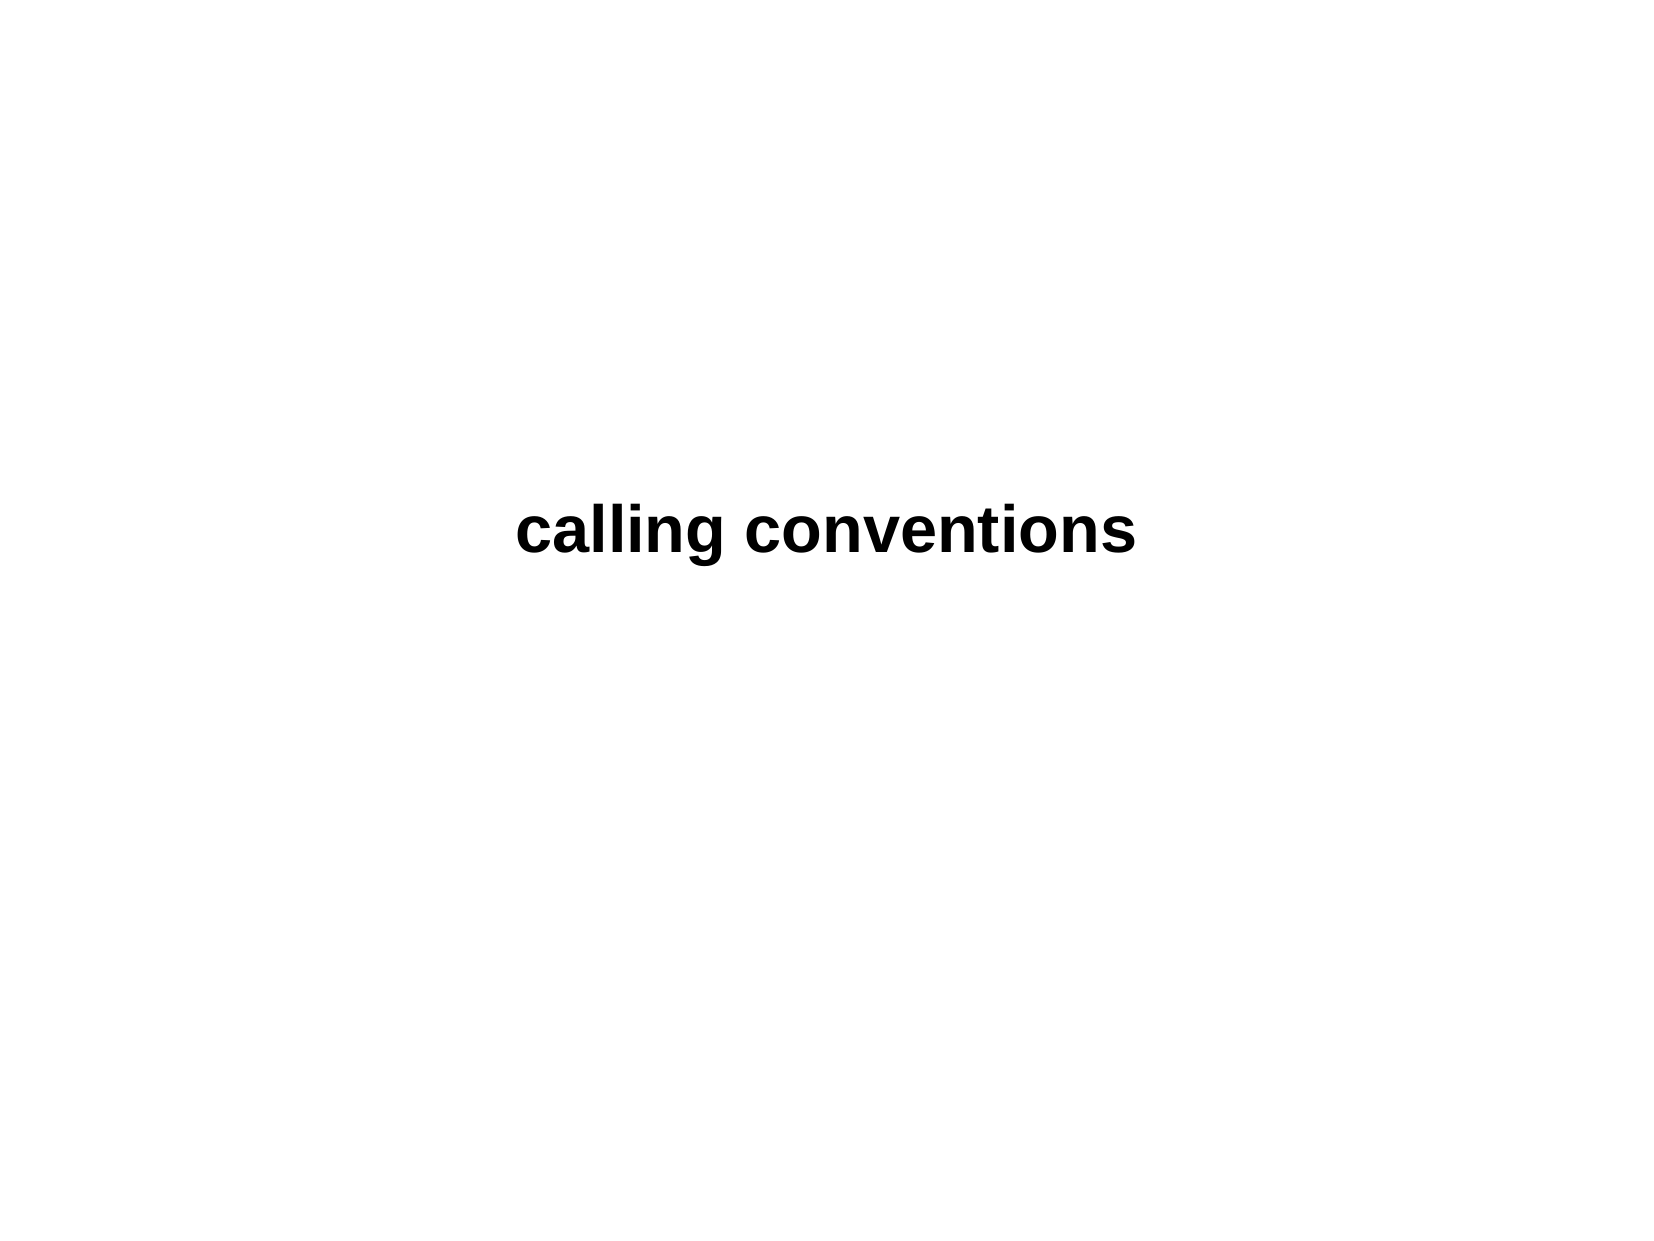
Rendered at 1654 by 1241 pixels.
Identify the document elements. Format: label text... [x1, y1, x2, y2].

subtitle calling conventions [82, 49, 1571, 1010]
